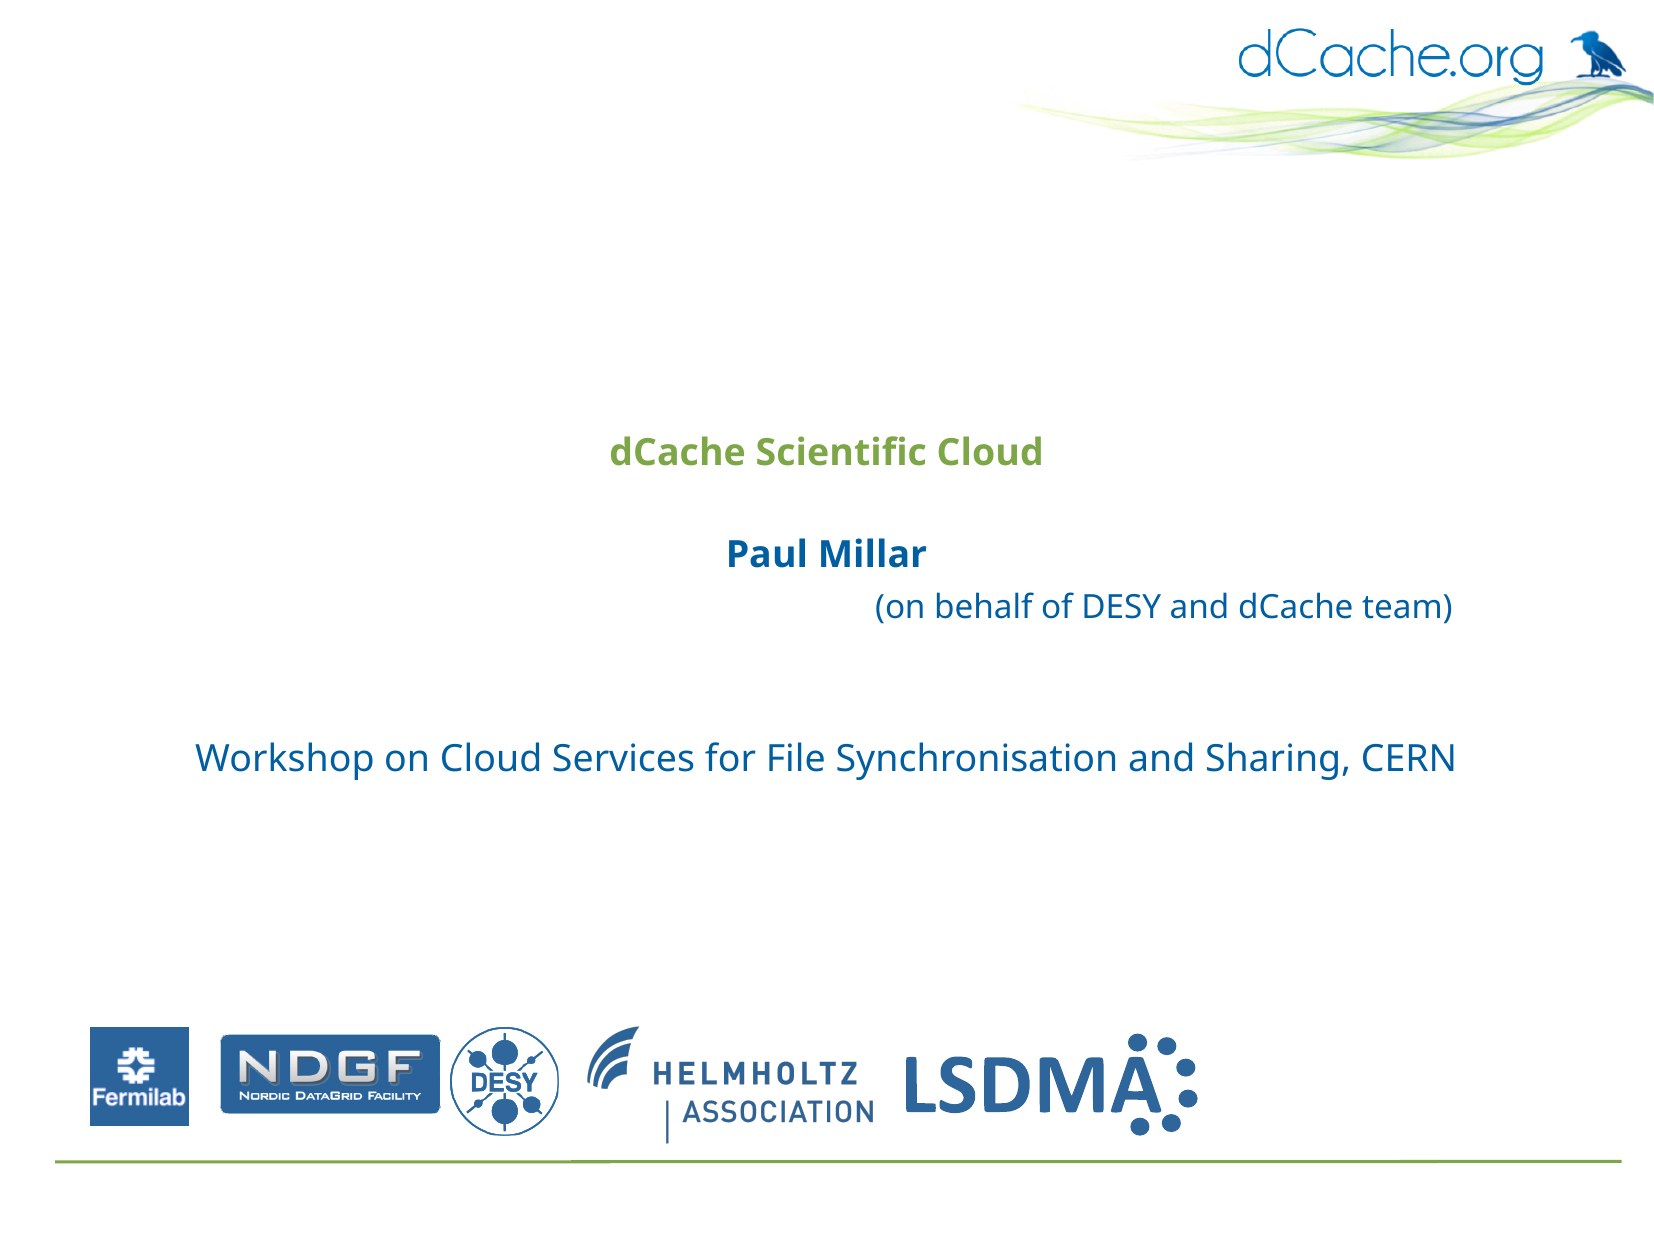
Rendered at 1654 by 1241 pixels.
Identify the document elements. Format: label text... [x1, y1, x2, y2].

picture [90, 1027, 189, 1126]
picture [906, 1033, 1198, 1136]
picture [204, 1011, 559, 1139]
text_box dCache Scientific Cloud Paul Millar (on behalf of DESY and dCache team) Workshop on Cloud Services for File Synchronisation and Sharing, CERN [0, 417, 1654, 791]
picture [956, 16, 1654, 169]
picture [573, 1015, 887, 1155]
